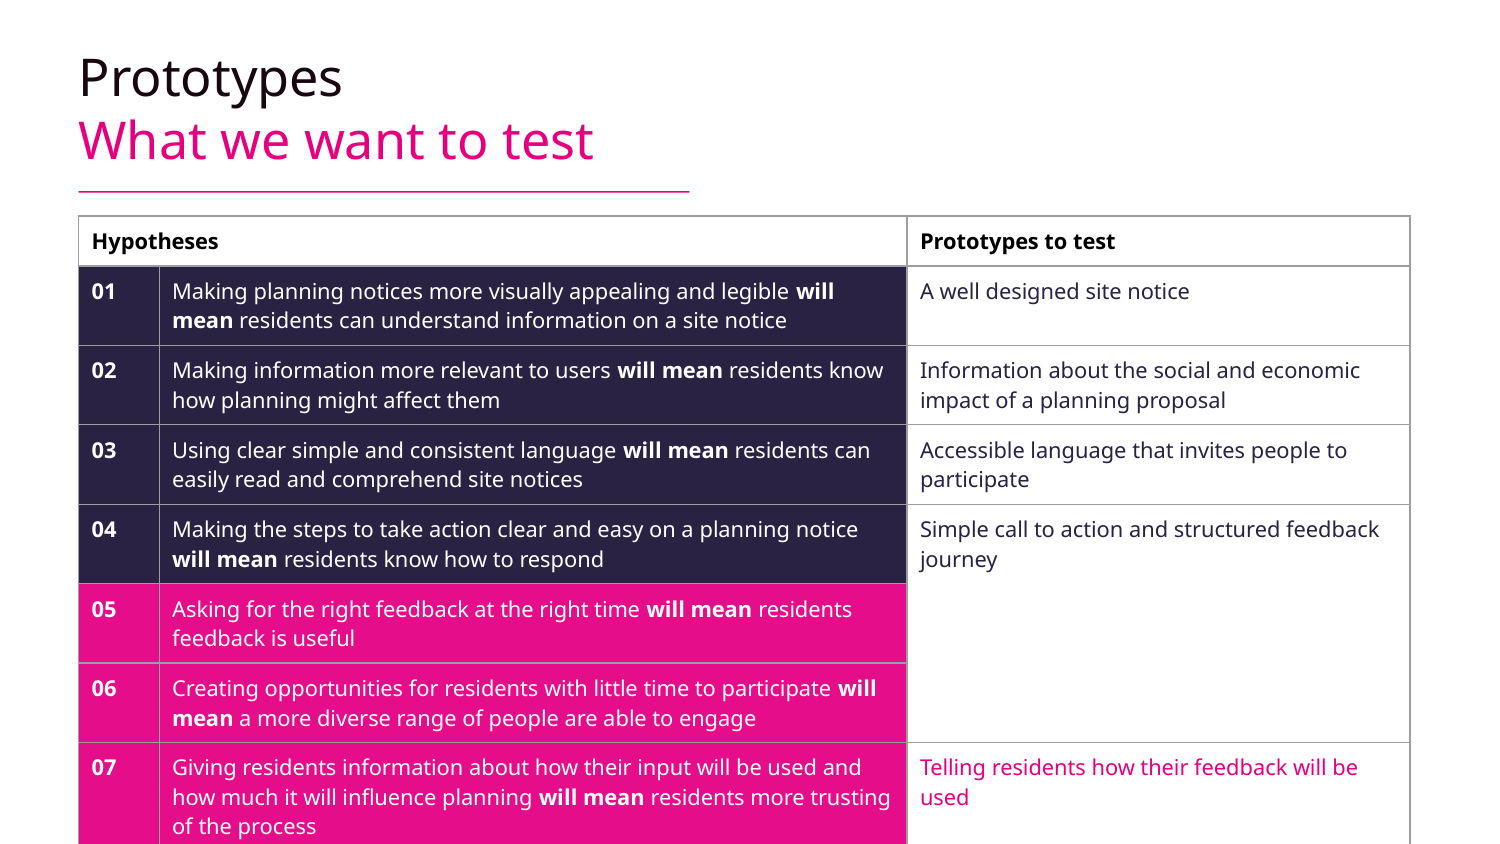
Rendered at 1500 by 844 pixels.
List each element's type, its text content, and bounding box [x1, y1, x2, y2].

table_cell A well designed site notice [908, 267, 1409, 345]
table_cell Making planning notices more visually appealing and legible will mean residents can understand information on a site notice [160, 267, 906, 345]
table_header Prototypes to test [908, 217, 1409, 265]
table_cell 04 [79, 505, 159, 583]
table_cell Making the steps to take action clear and easy on a planning notice will mean residents know how to respond [160, 505, 906, 583]
table_cell Using clear simple and consistent language will mean residents can easily read and comprehend site notices [160, 425, 906, 504]
table_cell Making information more relevant to users will mean residents know how planning might affect them [160, 346, 906, 424]
table_cell 01 [79, 267, 159, 345]
table_cell 07 [79, 743, 159, 844]
text_box Prototypes What we want to test [78, 44, 739, 216]
table_cell 06 [79, 664, 159, 742]
table_cell 03 [79, 425, 159, 504]
table_header Hypotheses [79, 217, 906, 265]
table_cell Asking for the right feedback at the right time will mean residents feedback is useful [160, 584, 906, 662]
table_cell 02 [79, 346, 159, 424]
table_cell 05 [79, 584, 159, 662]
table_cell Accessible language that invites people to participate [908, 425, 1409, 504]
table_cell Telling residents how their feedback will be used [908, 743, 1409, 844]
table_cell Giving residents information about how their input will be used and how much it will influence planning will mean residents more trusting of the process [160, 743, 906, 844]
table_cell Creating opportunities for residents with little time to participate will mean a more diverse range of people are able to engage [160, 664, 906, 742]
table_cell Simple call to action and structured feedback journey [908, 505, 1409, 742]
table_cell Information about the social and economic impact of a planning proposal [908, 346, 1409, 424]
